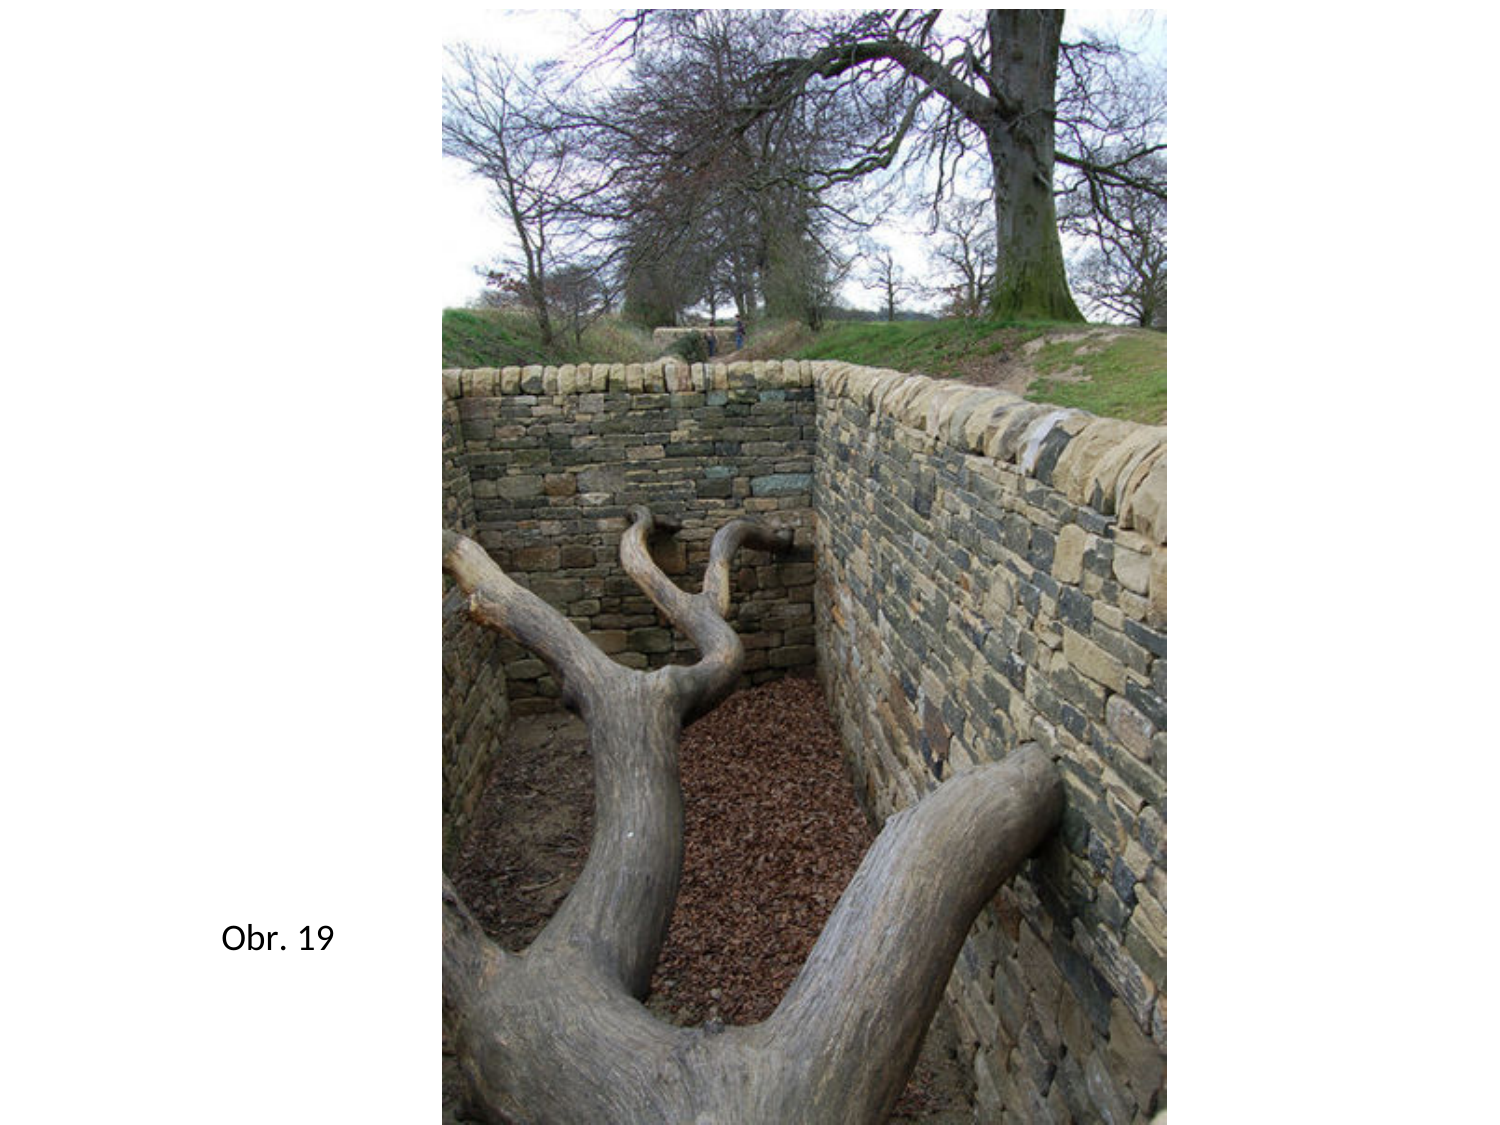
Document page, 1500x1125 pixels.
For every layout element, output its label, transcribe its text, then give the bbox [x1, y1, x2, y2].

text_box Obr. 19 [206, 904, 1500, 966]
text_box [442, 9, 1167, 904]
text_box [442, 966, 1167, 1125]
